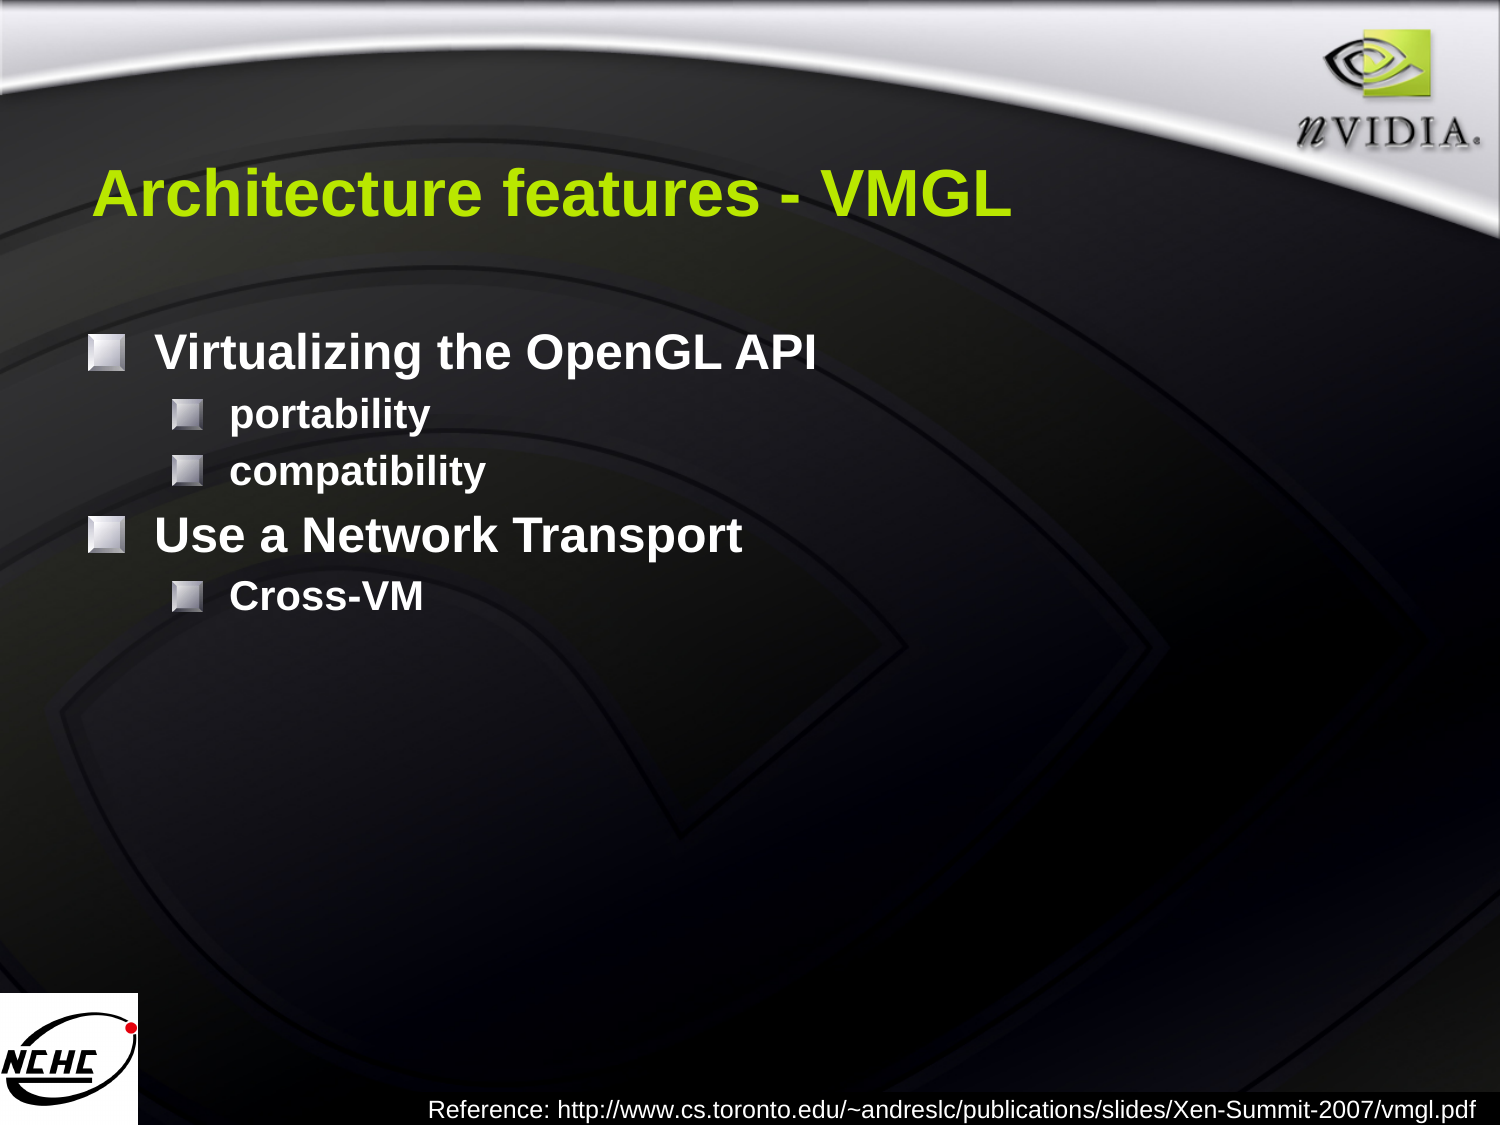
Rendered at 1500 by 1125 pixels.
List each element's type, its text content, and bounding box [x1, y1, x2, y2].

text_box Reference: http://www.cs.toronto.edu/~andreslc/publications/slides/Xen-Summit-2007/vmgl.pdff [413, 1092, 1500, 1125]
title Architecture features - VMGL [91, 145, 1213, 242]
picture [0, 0, 1500, 1125]
list Virtualizing the OpenGL API portability compatibility Use a Network Transport Cross-VM [88, 324, 1439, 1010]
